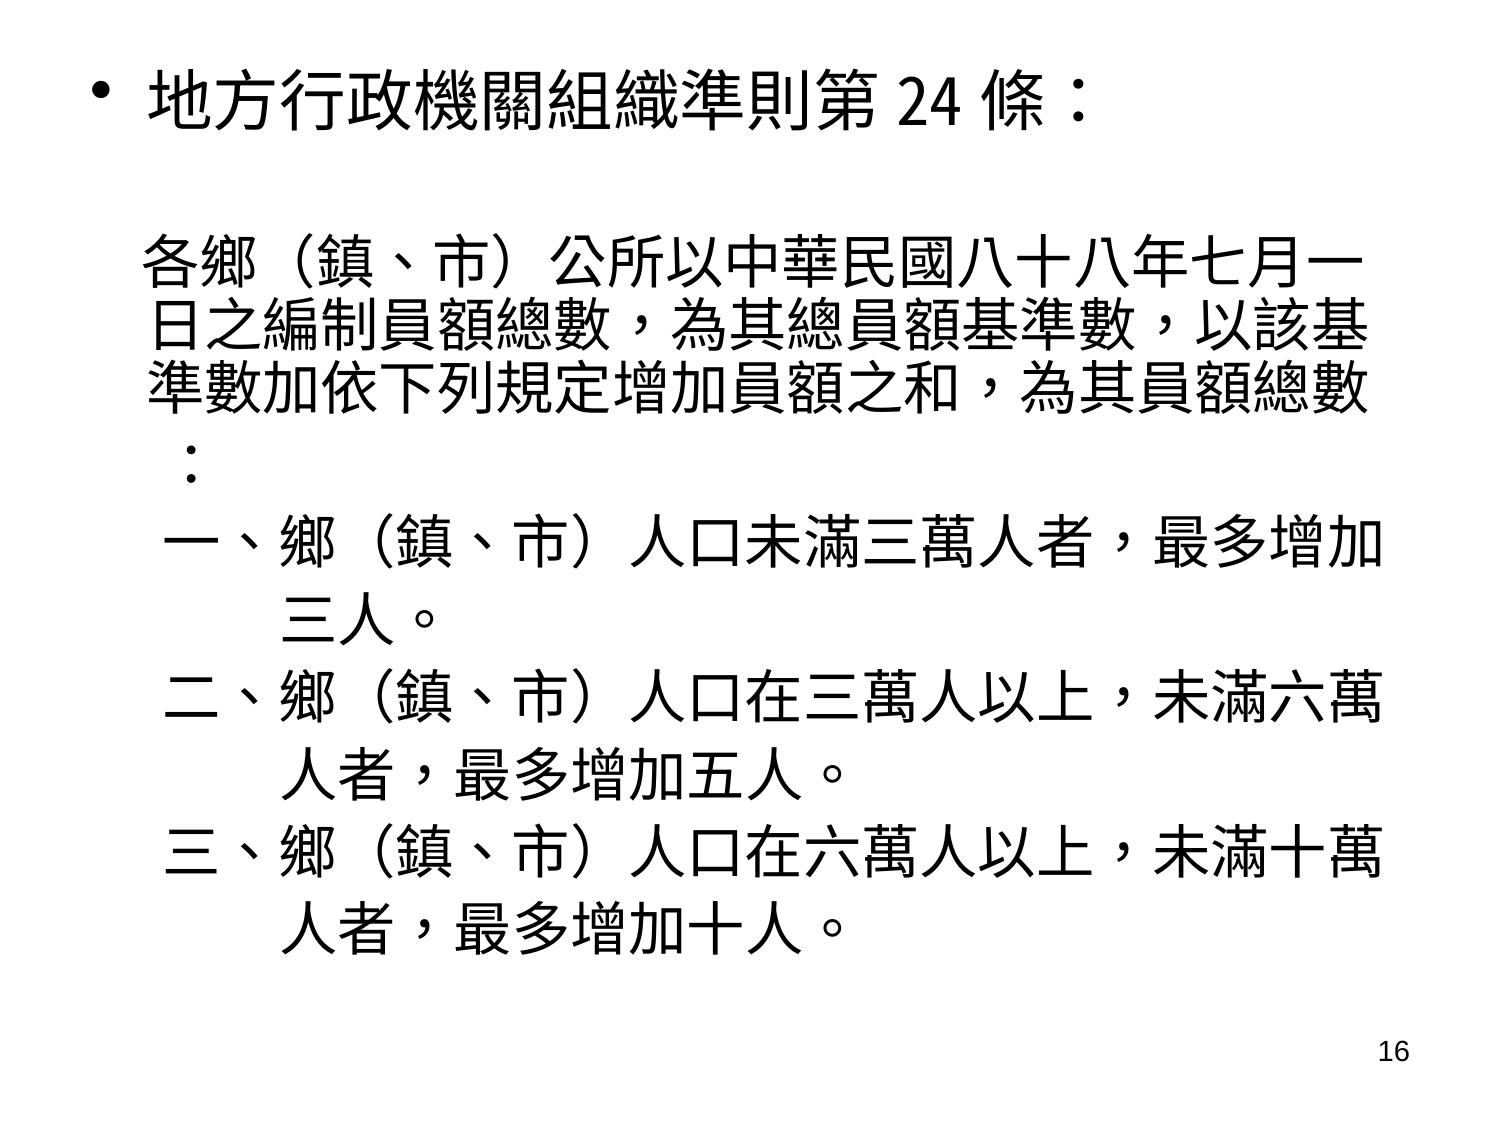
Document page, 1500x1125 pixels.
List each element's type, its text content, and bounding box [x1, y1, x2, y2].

list 地方行政機關組織準則第24條： 各鄉（鎮、市）公所以中華民國八十八年七月一日之編制員額總數，為其總員額基準數，以該基準數加依下列規定增加員額之和，為其員額總數 ： 一、鄉（鎮、市）人口未滿三萬人者，最多增加 三人。 二、鄉（鎮、市）人口在三萬人以上，未滿六萬 人者，最多增加五人。 三、鄉（鎮、市）人口在六萬人以上，未滿十萬 人者，最多增加十人。 [75, 66, 1426, 1005]
